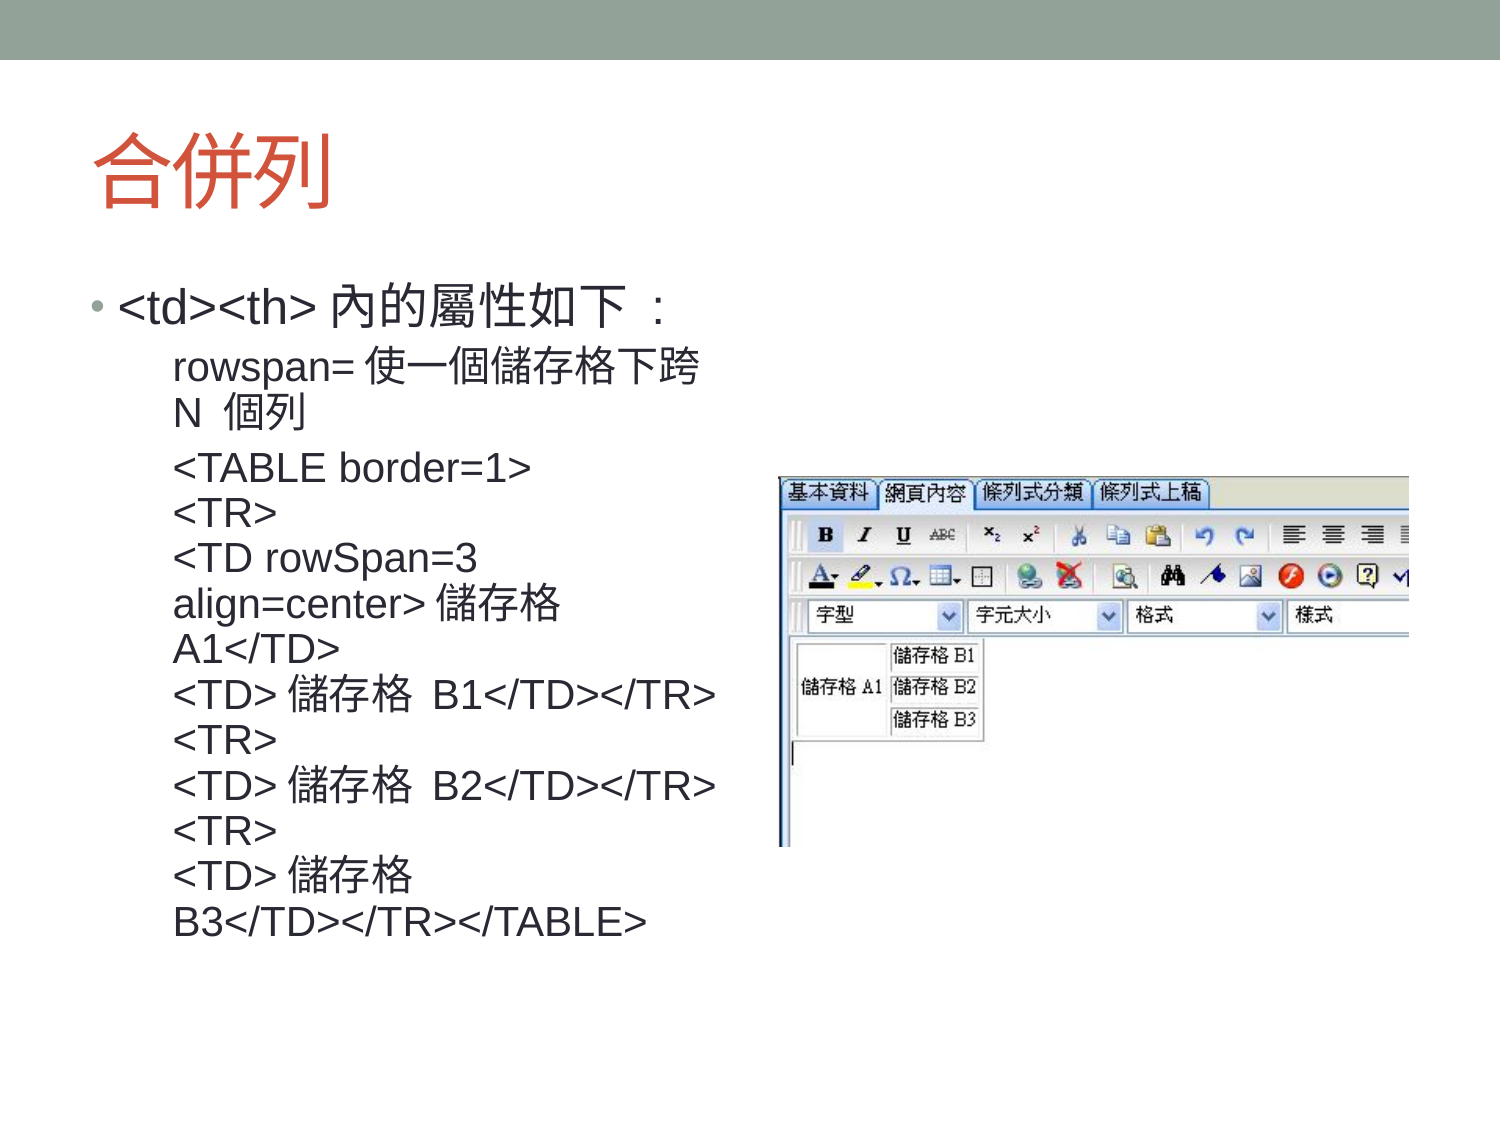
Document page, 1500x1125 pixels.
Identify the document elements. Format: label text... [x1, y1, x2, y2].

title 合併列 [75, 87, 1426, 251]
list <td><th>內的屬性如下 : rowspan=使一個儲存格下跨 N 個列 <TABLE border=1> <TR> <TD rowSpan=3 align=center>儲存格 A1</TD> <TD>儲存格 B1</TD></TR> <TR> <TD>儲存格 B2</TD></TR> <TR> <TD>儲存格 B3</TD></TR></TABLE> [75, 274, 738, 1049]
picture [778, 476, 1409, 847]
